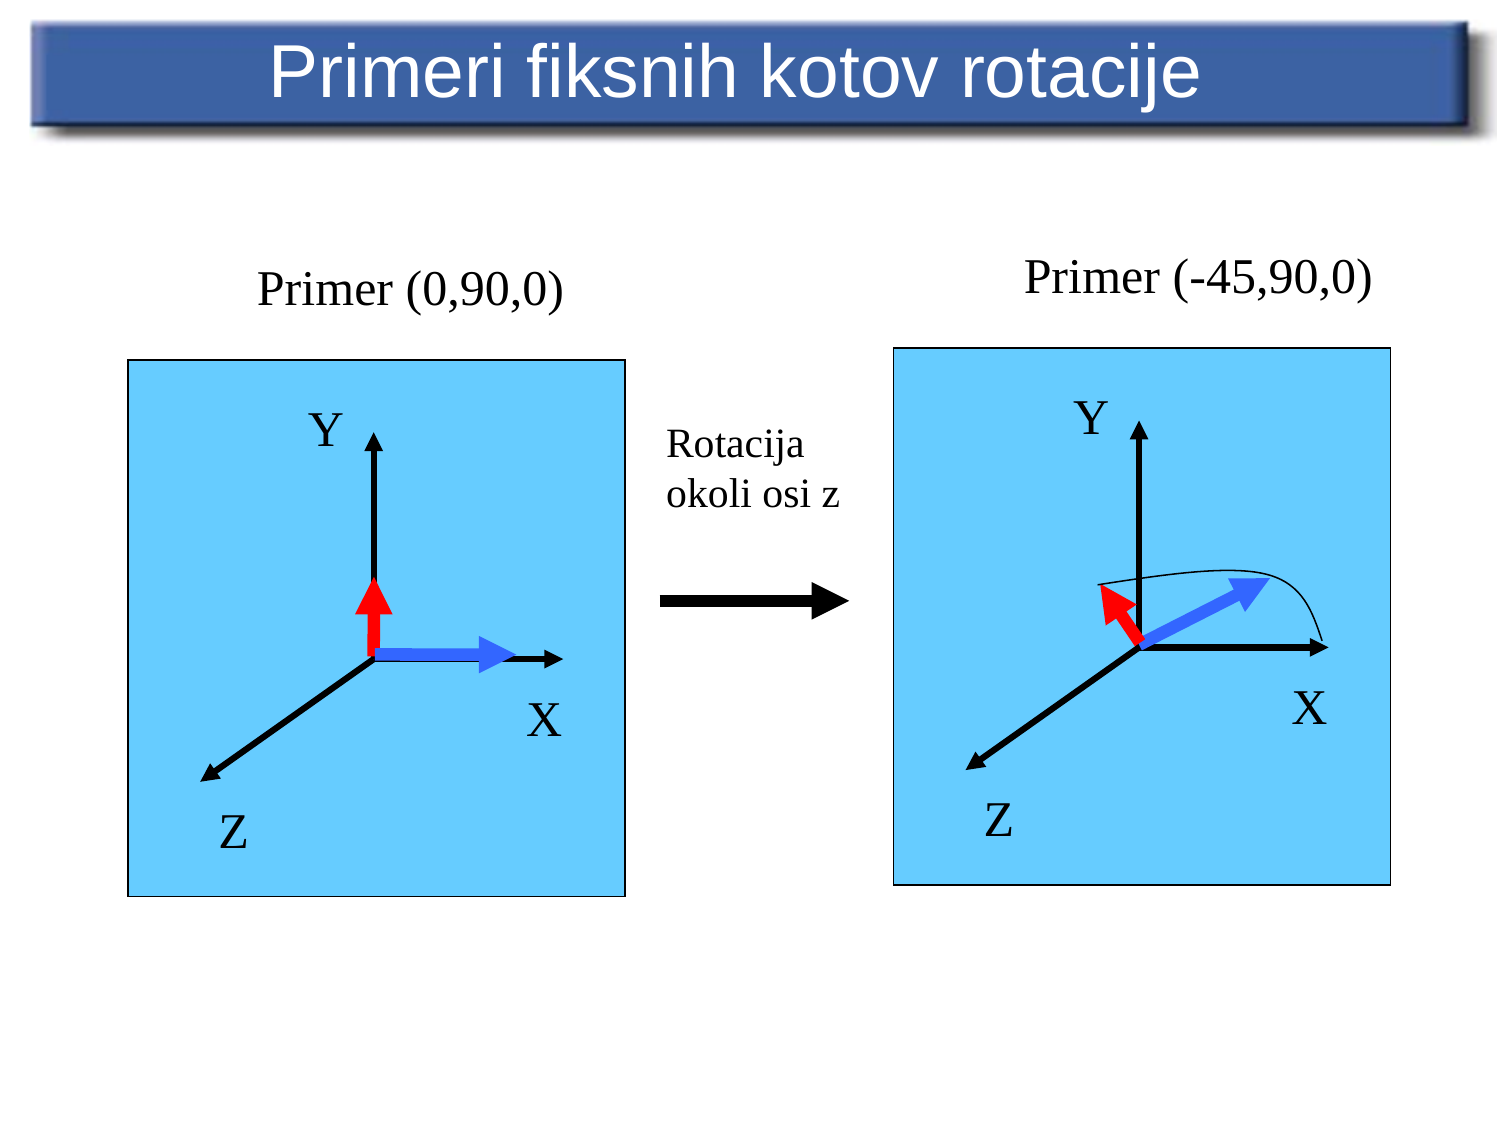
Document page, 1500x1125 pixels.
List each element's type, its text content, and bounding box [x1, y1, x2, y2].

text_box Primer (0,90,0) [242, 247, 580, 323]
text_box Z [969, 778, 1030, 855]
text_box X [511, 678, 578, 755]
text_box Y [293, 388, 359, 465]
picture [29, 18, 1497, 146]
text_box Primer (-45,90,0) [1008, 235, 1388, 312]
text_box Rotacija okoli osi z [651, 408, 875, 525]
text_box [893, 348, 1391, 885]
text_box Y [1058, 377, 1125, 453]
text_box Z [203, 790, 264, 867]
text_box Primeri fiksnih kotov rotacije [253, 15, 1218, 121]
text_box X [1276, 667, 1343, 743]
text_box [128, 359, 625, 897]
